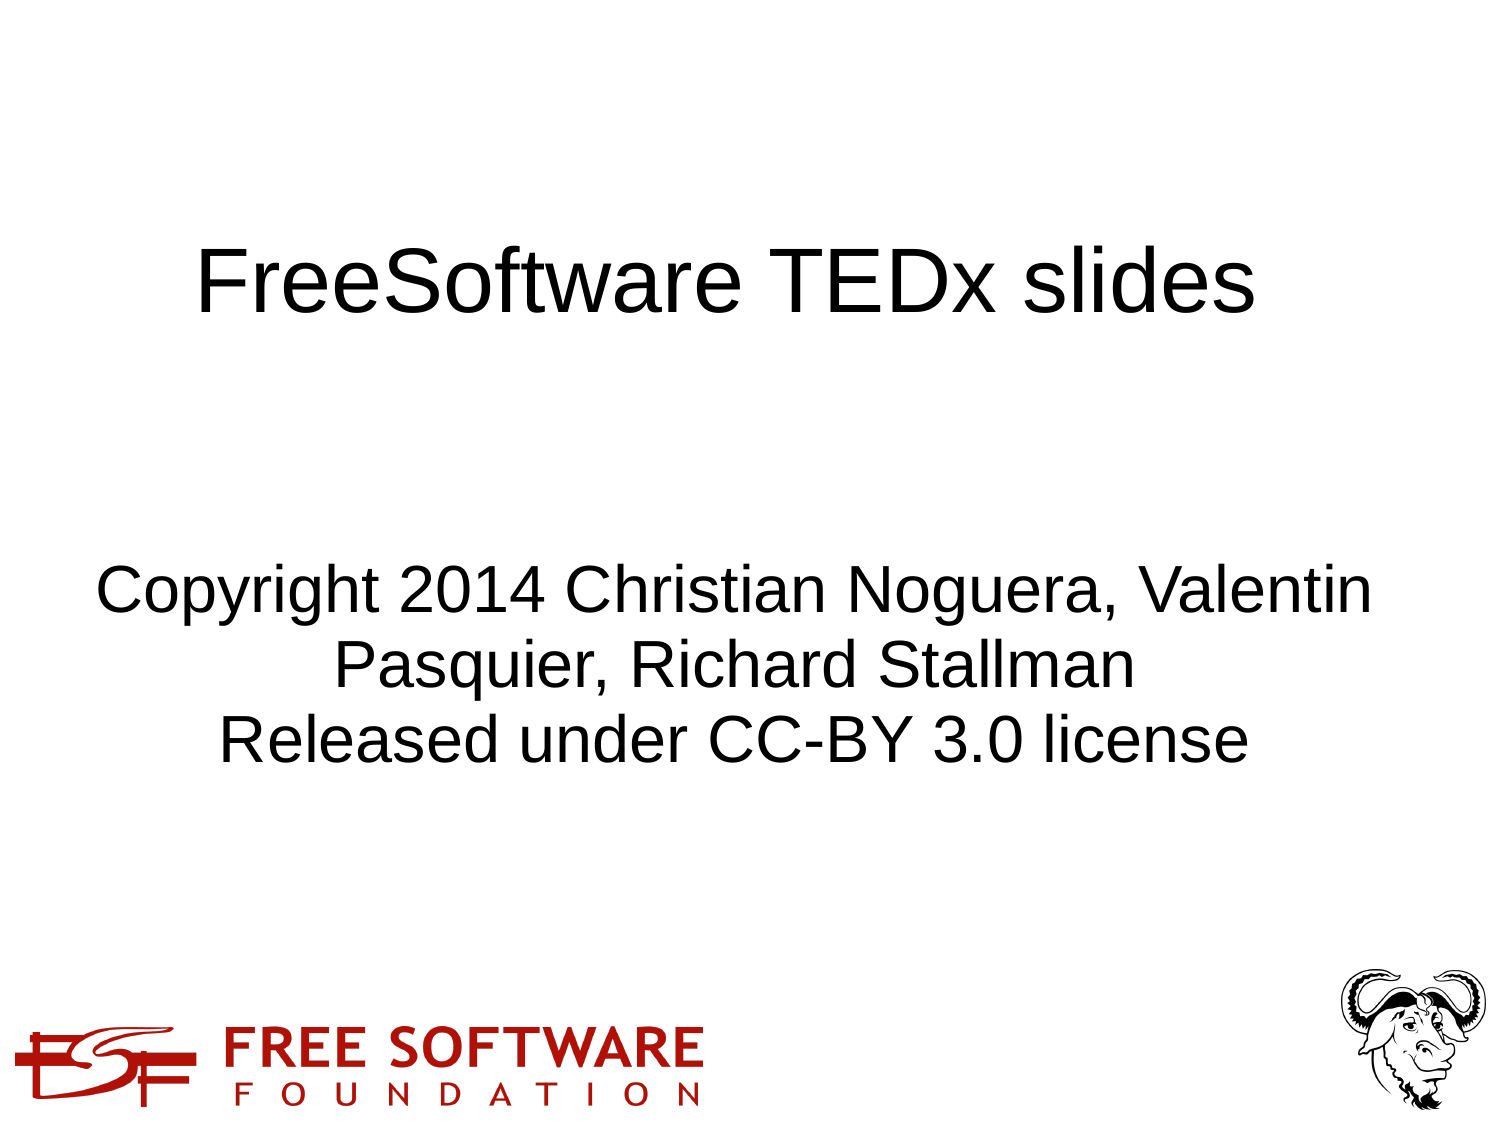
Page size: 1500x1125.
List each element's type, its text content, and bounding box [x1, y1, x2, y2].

picture [1341, 969, 1486, 1110]
picture [15, 1026, 703, 1107]
title FreeSoftware TEDx slides [89, 160, 1365, 263]
subtitle Copyright 2014 Christian Noguera, Valentin Pasquier, Richard Stallman Released under CC-BY 3.0 license [75, 263, 1395, 916]
